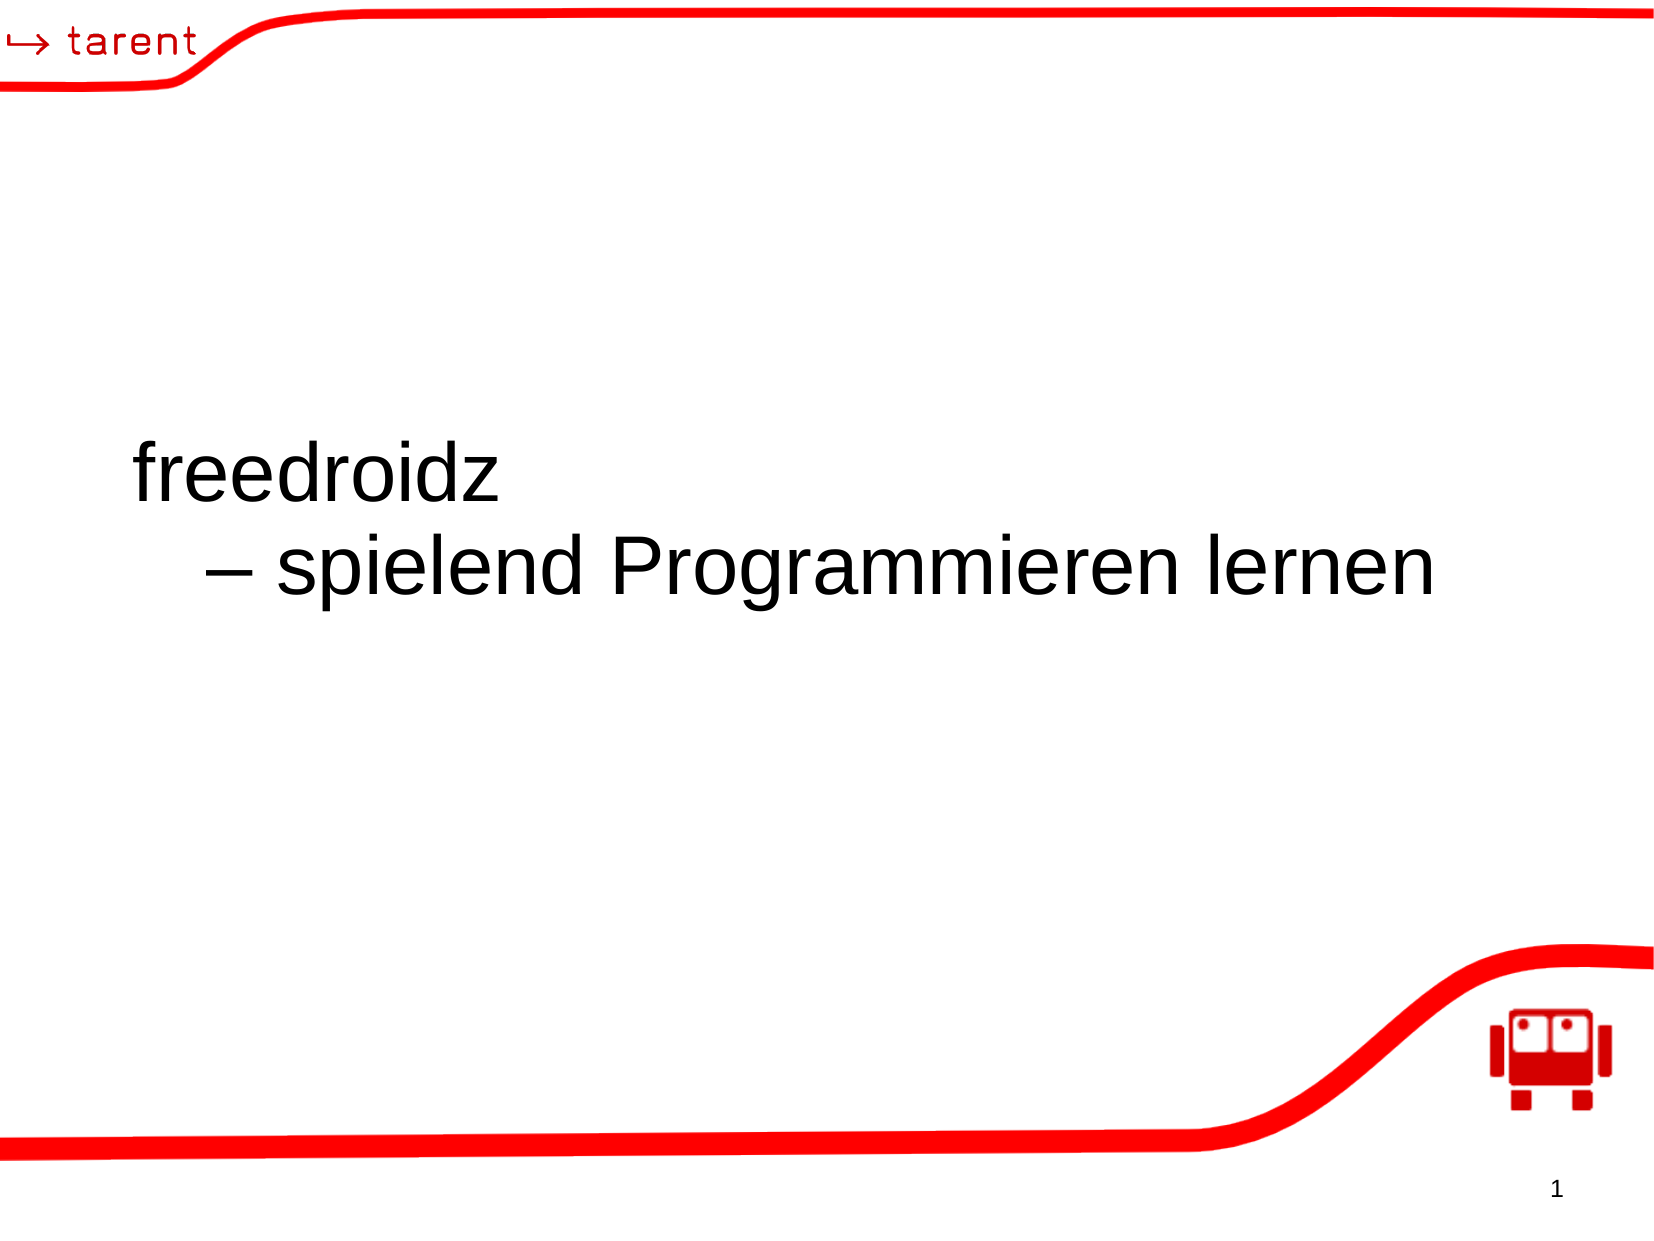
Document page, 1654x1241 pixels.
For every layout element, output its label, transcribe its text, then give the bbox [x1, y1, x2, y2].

text_box freedroidz – spielend Programmieren lernen [118, 419, 1630, 684]
picture [0, 944, 1654, 1161]
picture [0, 7, 1654, 92]
